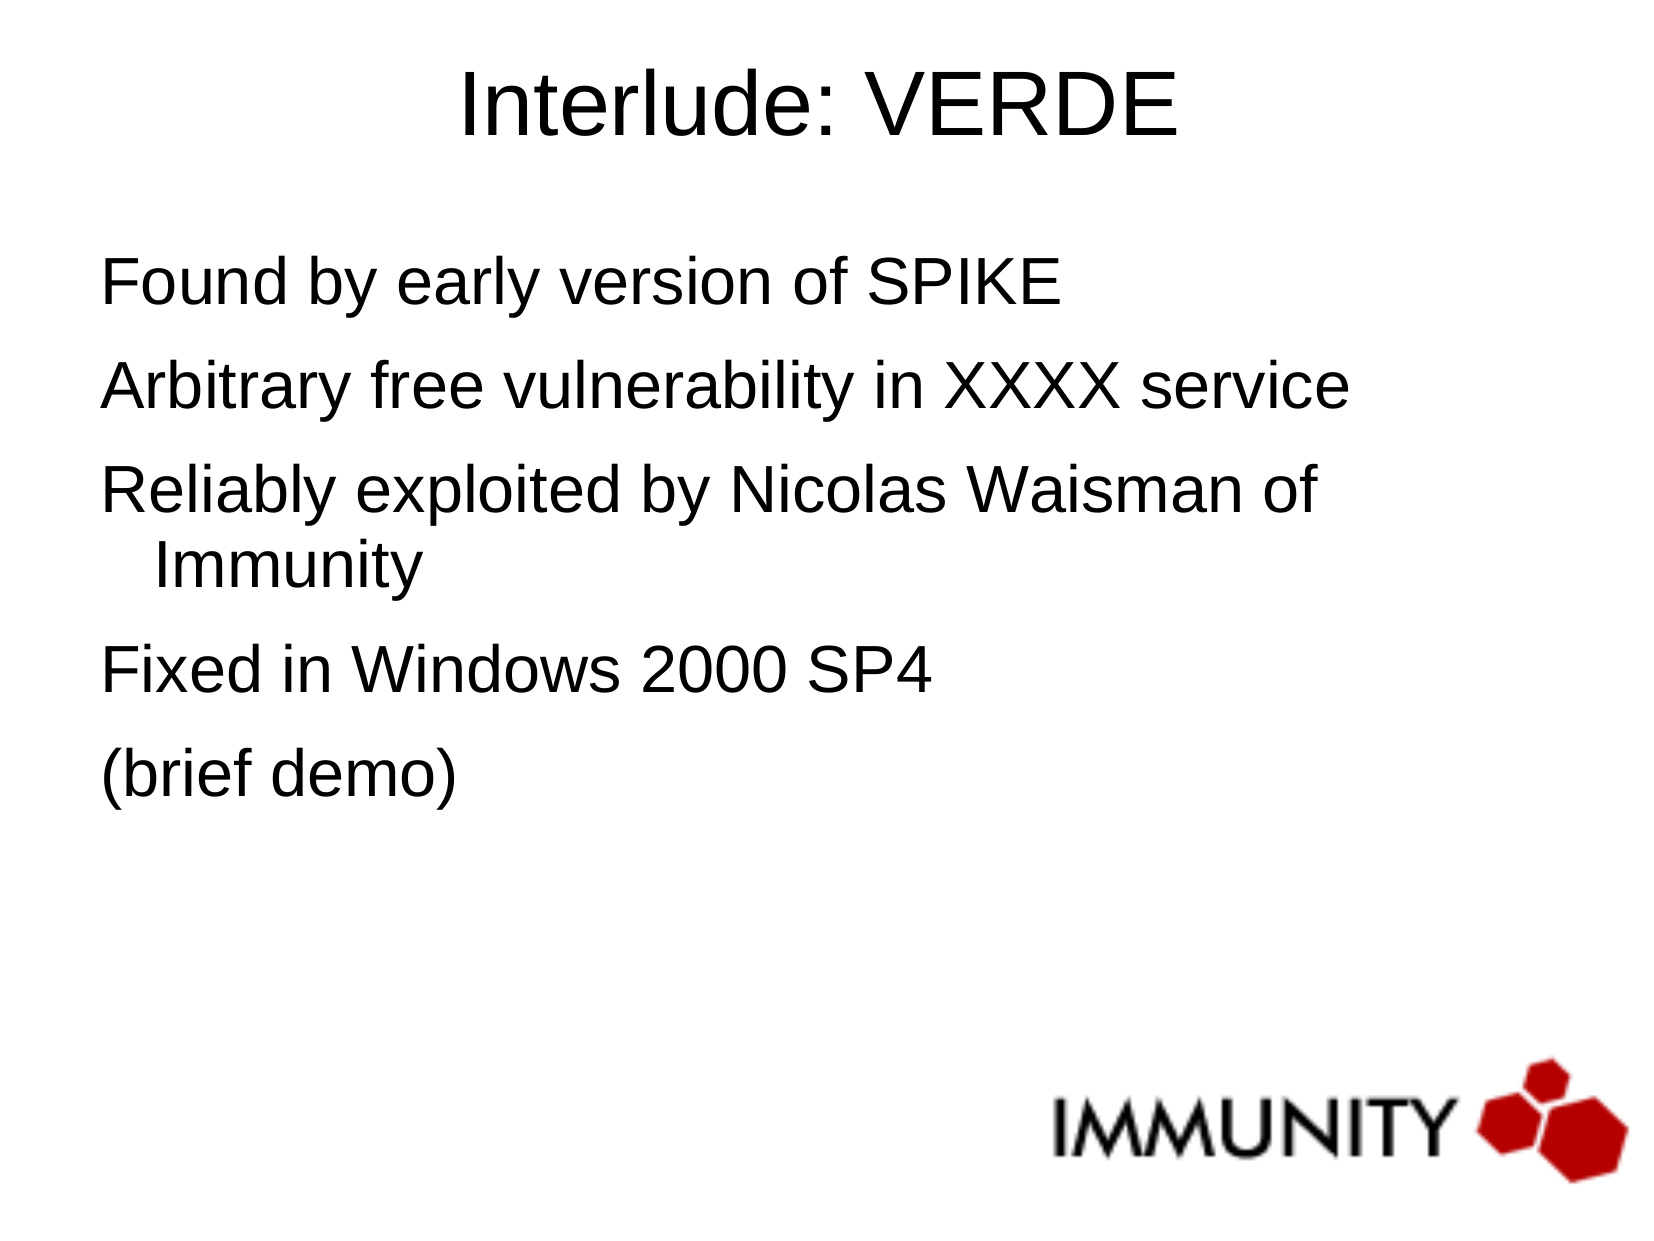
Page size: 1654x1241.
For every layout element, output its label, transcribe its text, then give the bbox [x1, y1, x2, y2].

list Found by early version of SPIKE Arbitrary free vulnerability in XXXX service Reliably exploited by Nicolas Waisman of Immunity Fixed in Windows 2000 SP4 (brief demo) [82, 243, 1571, 1109]
title Interlude: VERDE [75, 0, 1564, 208]
picture [1006, 1017, 1654, 1241]
